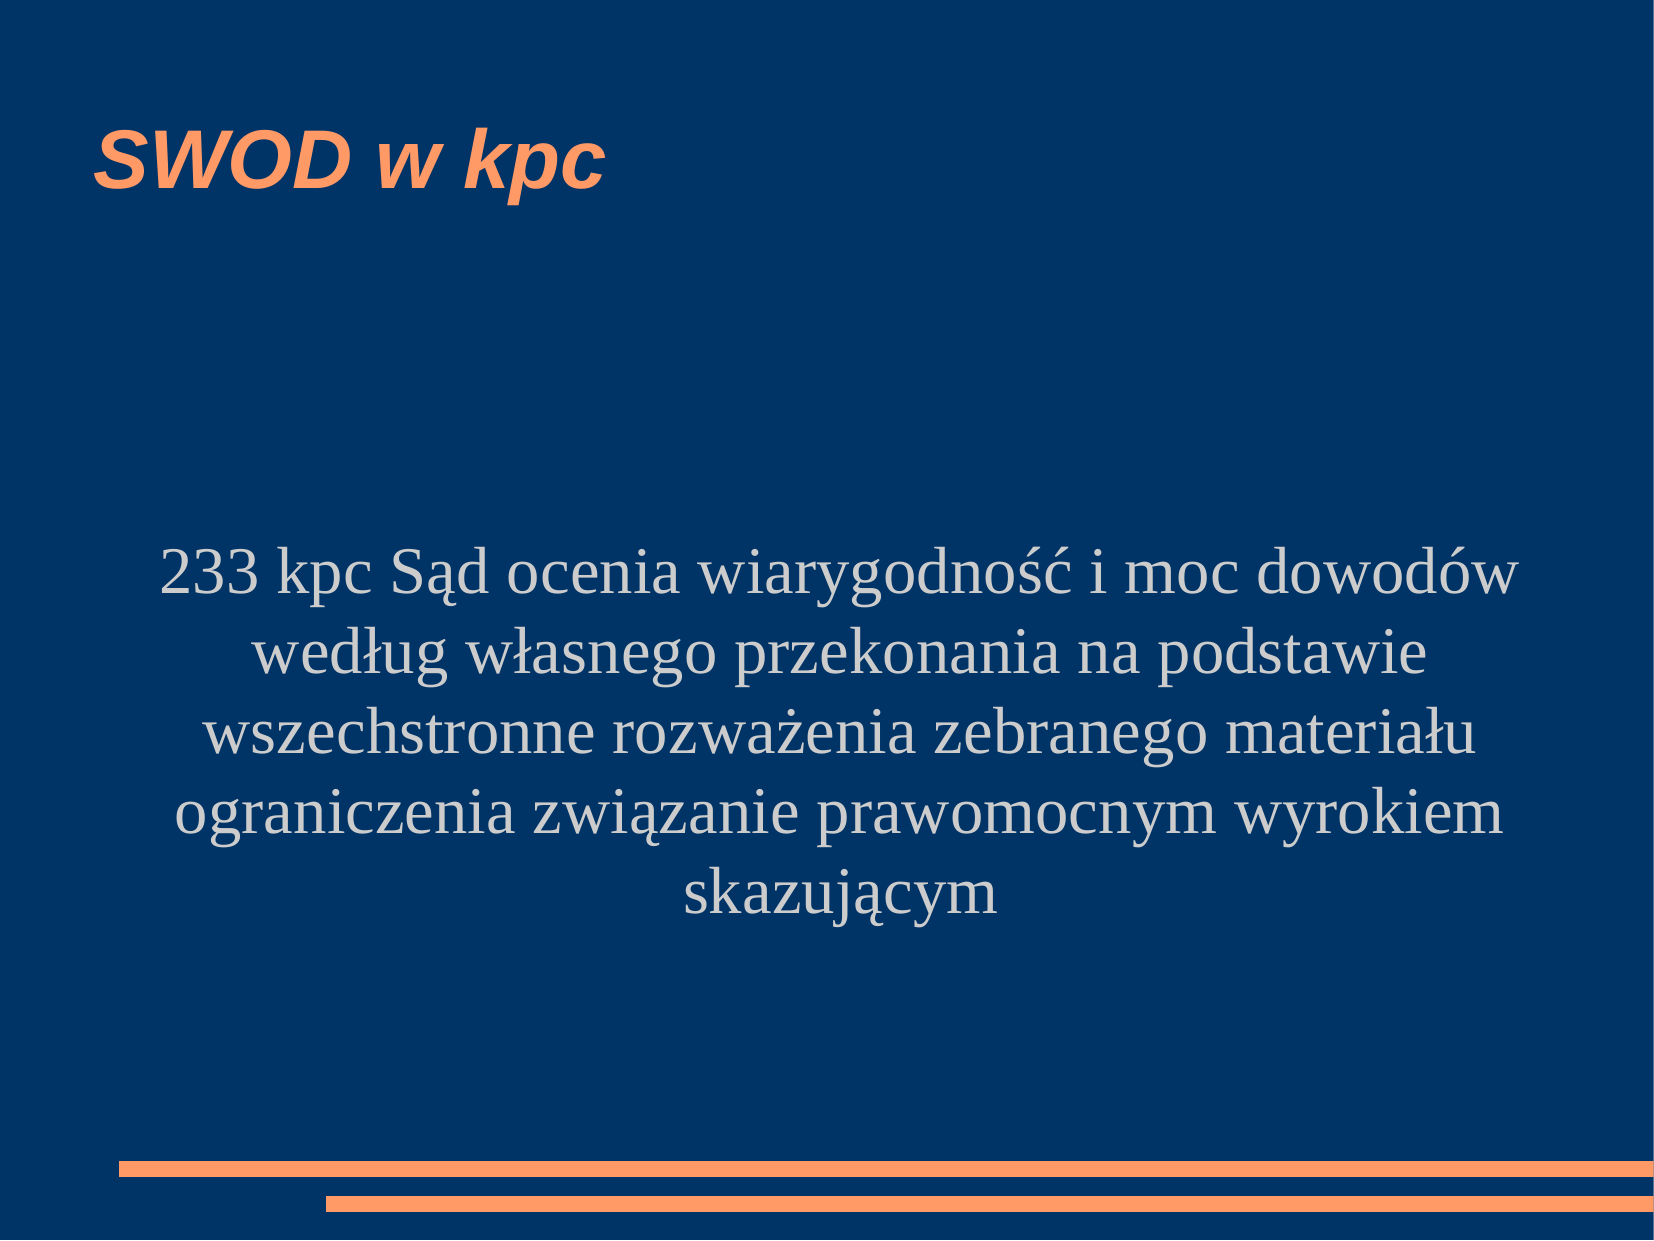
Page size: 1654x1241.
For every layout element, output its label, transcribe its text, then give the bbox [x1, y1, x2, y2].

title SWOD w kpc [93, 59, 1506, 252]
subtitle 233 kpc Sąd ocenia wiarygodność i moc dowodów według własnego przekonania na podstawie wszechstronne rozważenia zebranego materiału ograniczenia związanie prawomocnym wyrokiem skazującym [121, 329, 1561, 1125]
